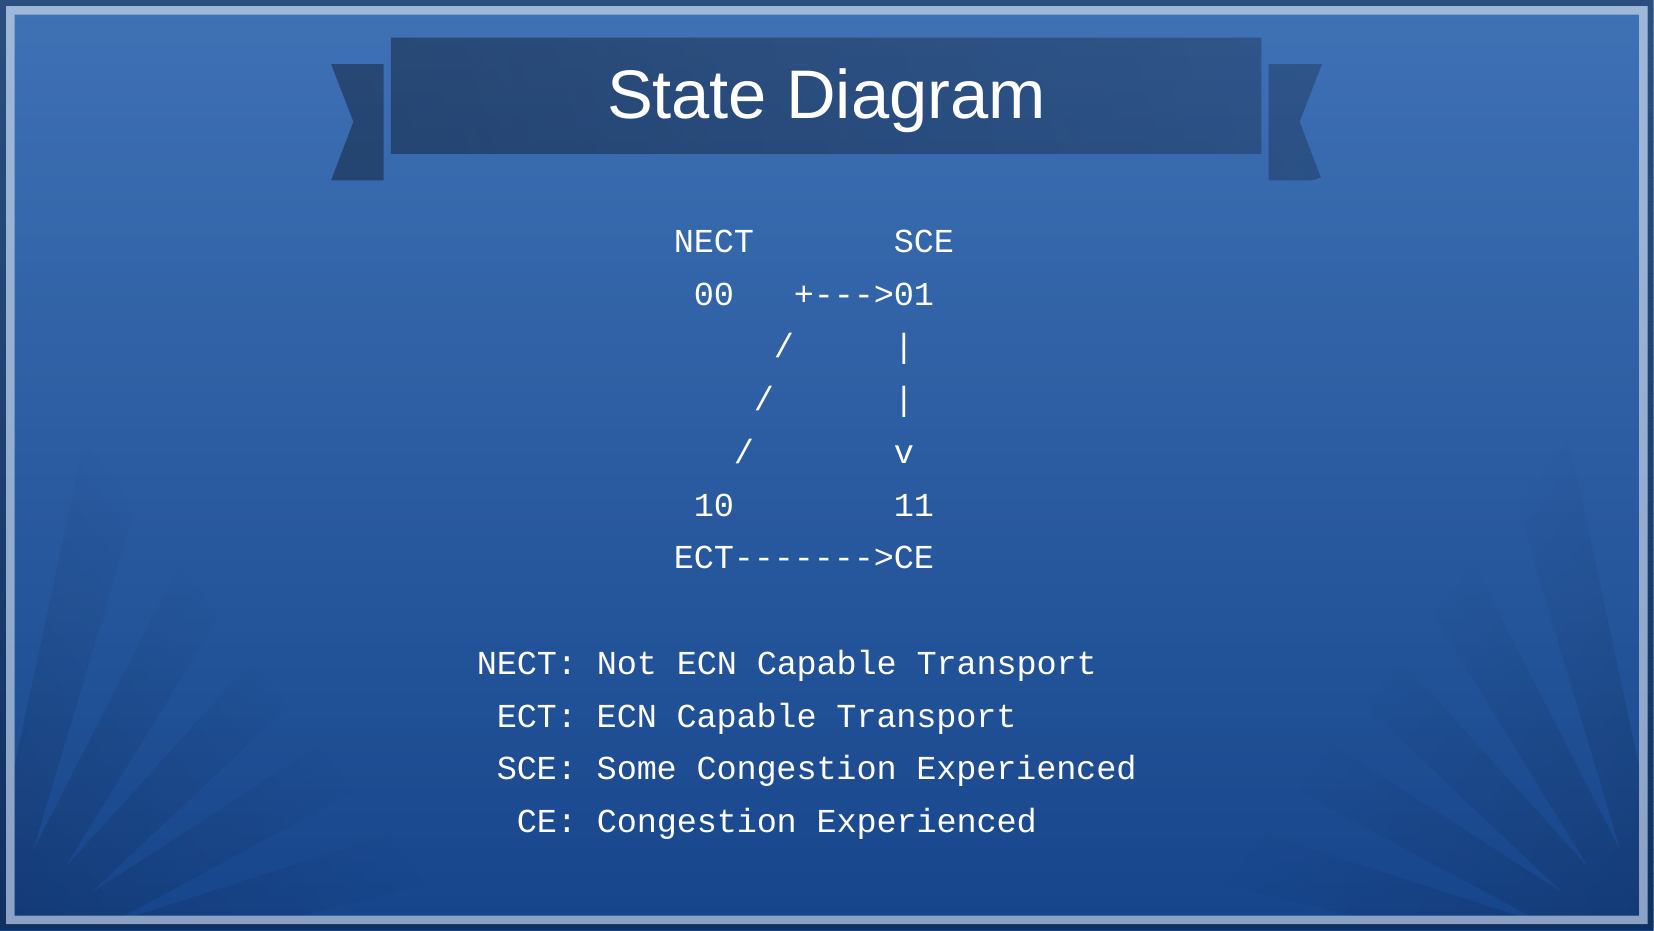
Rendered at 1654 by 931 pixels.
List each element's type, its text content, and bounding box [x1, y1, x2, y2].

list NECT SCE 00 +--->01 / | / | / v 10 11 ECT------->CE NECT: Not ECN Capable Transport ECT: ECN Capable Transport SCE: Some Congestion Experienced CE: Congestion Experienced [82, 224, 1571, 848]
title State Diagram [389, 35, 1264, 154]
